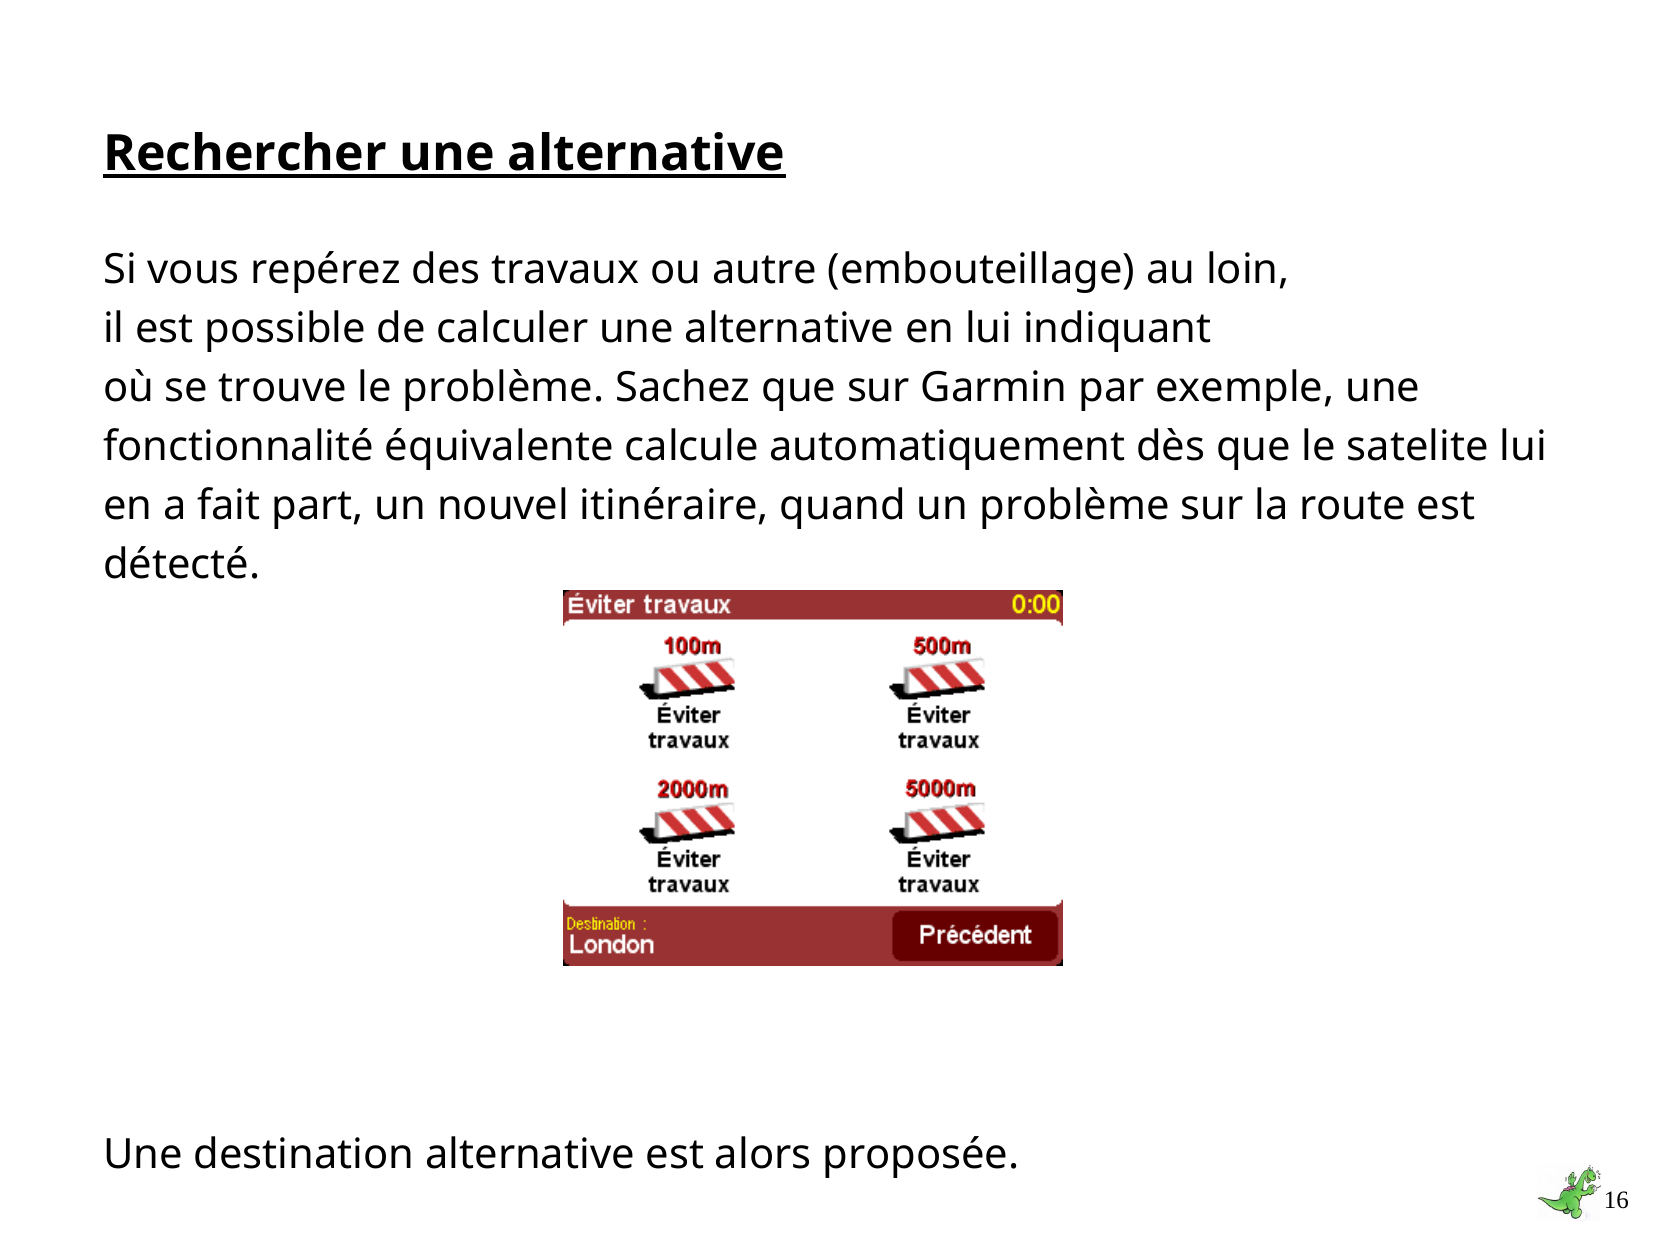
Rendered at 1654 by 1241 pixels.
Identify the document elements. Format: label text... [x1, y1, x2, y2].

picture [1566, 1163, 1601, 1221]
text_box 16 [1603, 1187, 1633, 1215]
picture [563, 590, 1063, 966]
text_box Rechercher une alternative Si vous repérez des travaux ou autre (embouteillage) au loin, il est possible de calculer une alternative en lui indiquant où se trouve le problème. Sachez que sur Garmin par exemple, une fonctionnalité équivalente calcule automatiquement dès que le satelite lui en a fait part, un nouvel itinéraire, quand un problème sur la route est détecté. Une destination alternative est alors proposée. [88, 101, 1566, 1241]
